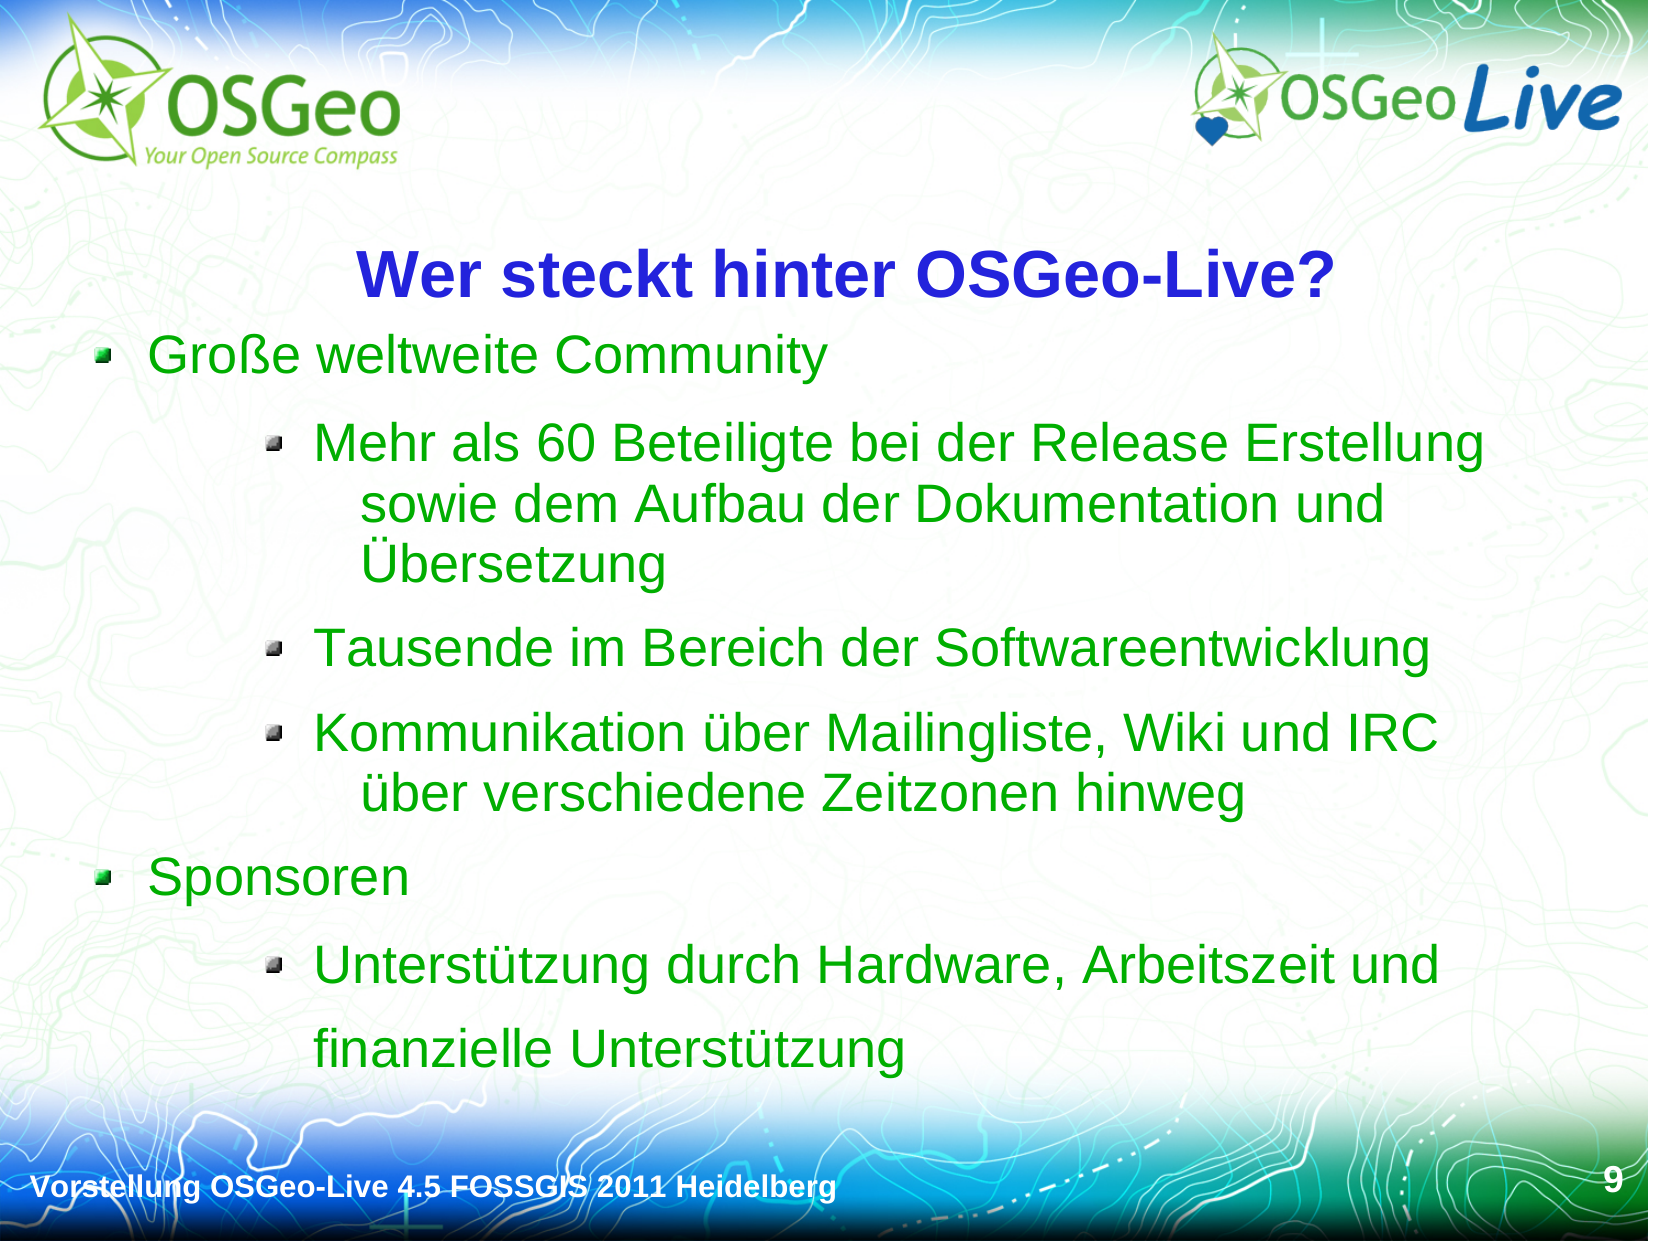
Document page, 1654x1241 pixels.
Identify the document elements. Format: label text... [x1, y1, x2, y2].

picture [0, 0, 1654, 1241]
list Große weltweite Community Mehr als 60 Beteiligte bei der Release Erstellung sowie dem Aufbau der Dokumentation und Übersetzung Tausende im Bereich der Softwareentwicklung Kommunikation über Mailingliste, Wiki und IRC über verschiedene Zeitzonen hinweg Sponsoren Unterstützung durch Hardware, Arbeitszeit und finanzielle Unterstützung [76, 324, 1565, 1147]
title Wer steckt hinter OSGeo-Live? [82, 208, 1571, 342]
